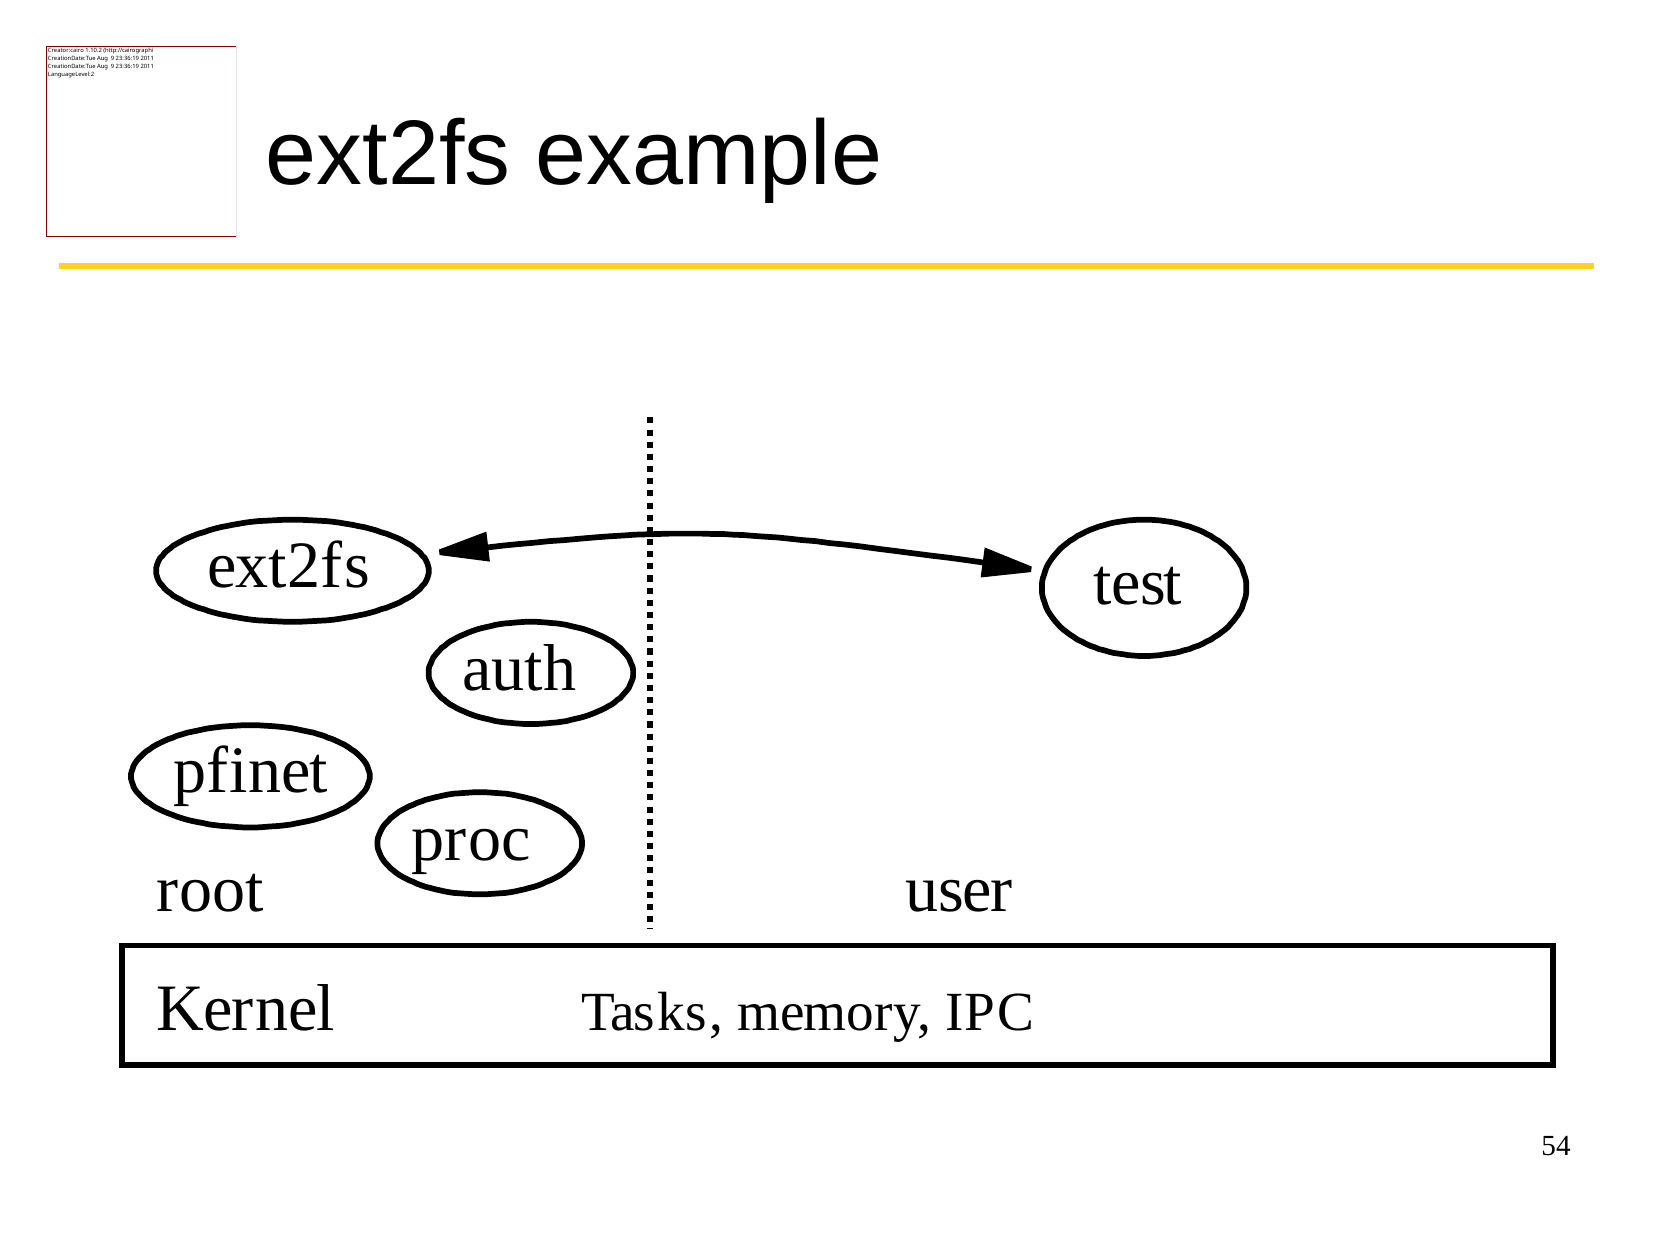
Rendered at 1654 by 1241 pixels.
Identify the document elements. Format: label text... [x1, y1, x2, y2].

picture [99, 394, 1576, 1088]
title ext2fs example [265, 49, 1571, 257]
